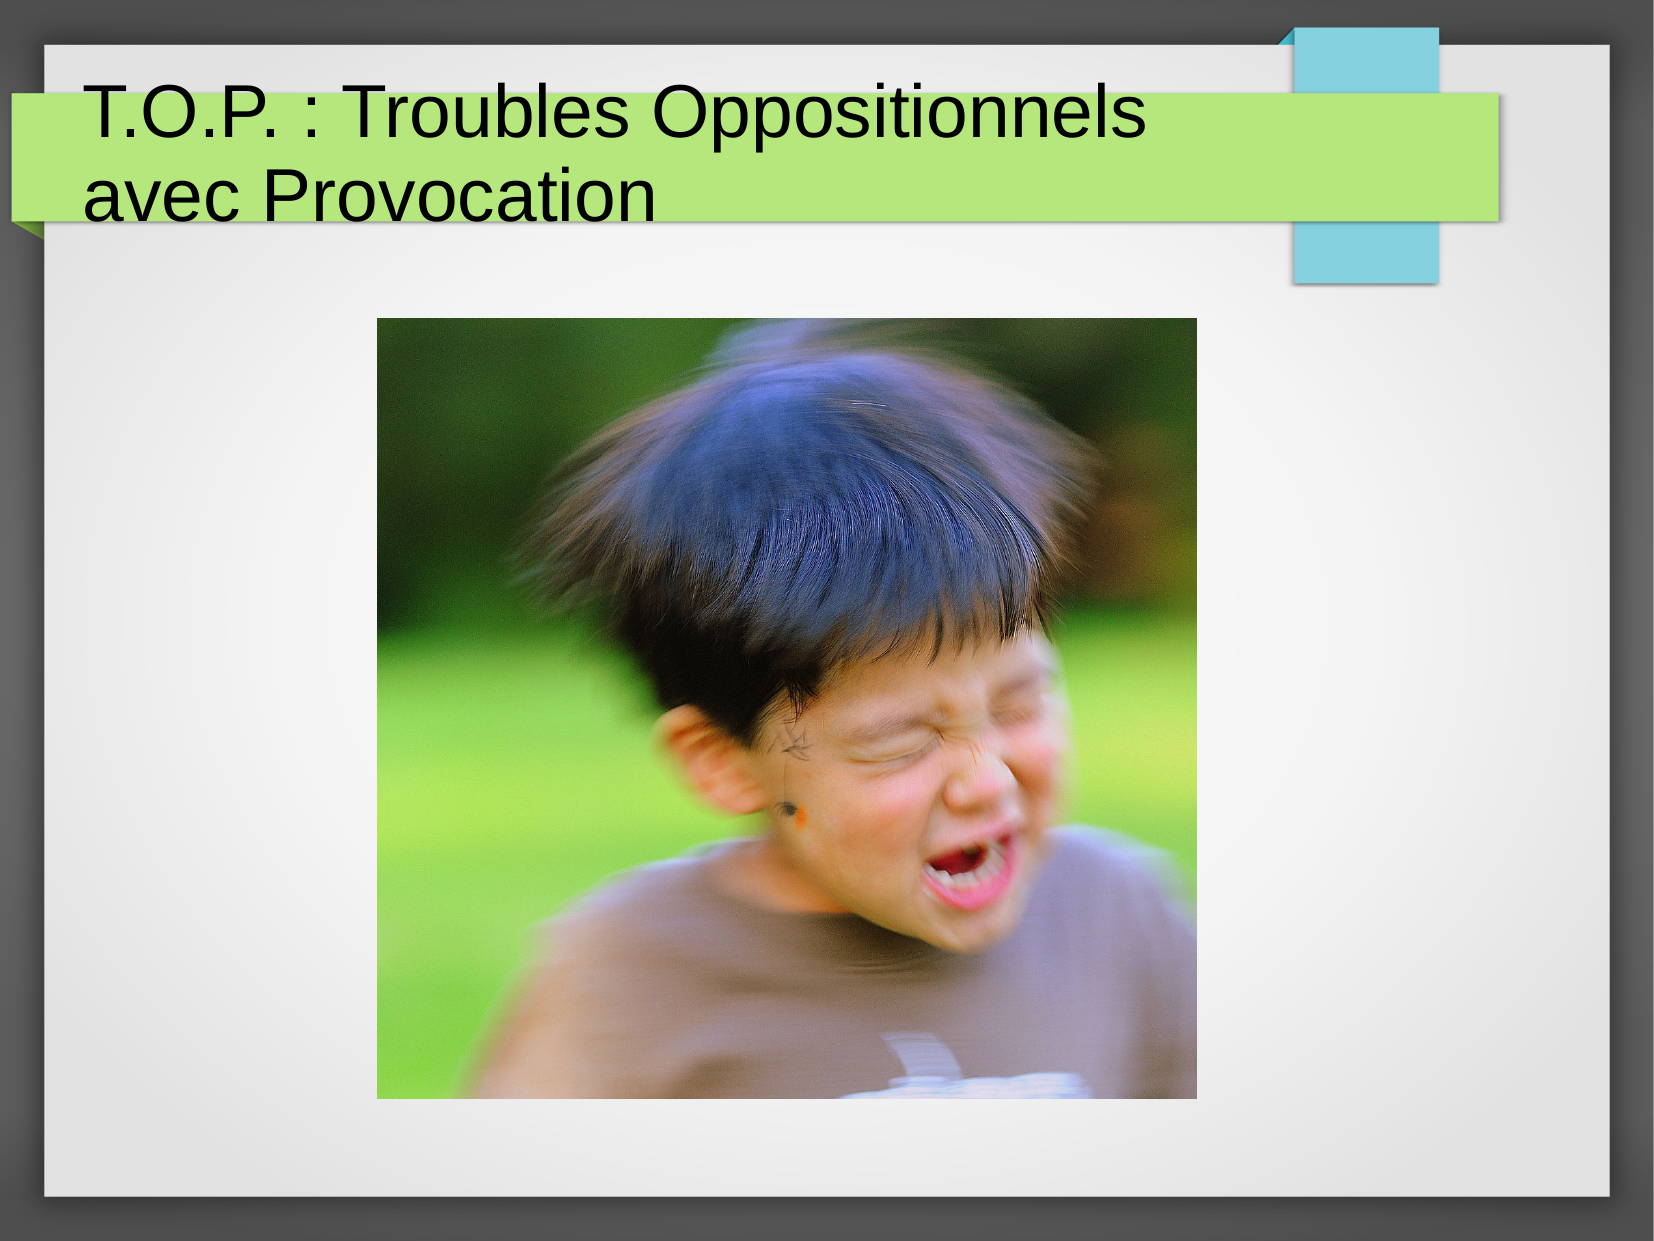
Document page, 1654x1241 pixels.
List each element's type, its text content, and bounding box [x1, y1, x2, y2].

picture [0, 0, 1654, 1241]
title T.O.P. : Troubles Oppositionnels avec Provocation [82, 70, 1264, 238]
subtitle Troubles [82, 295, 1571, 1015]
